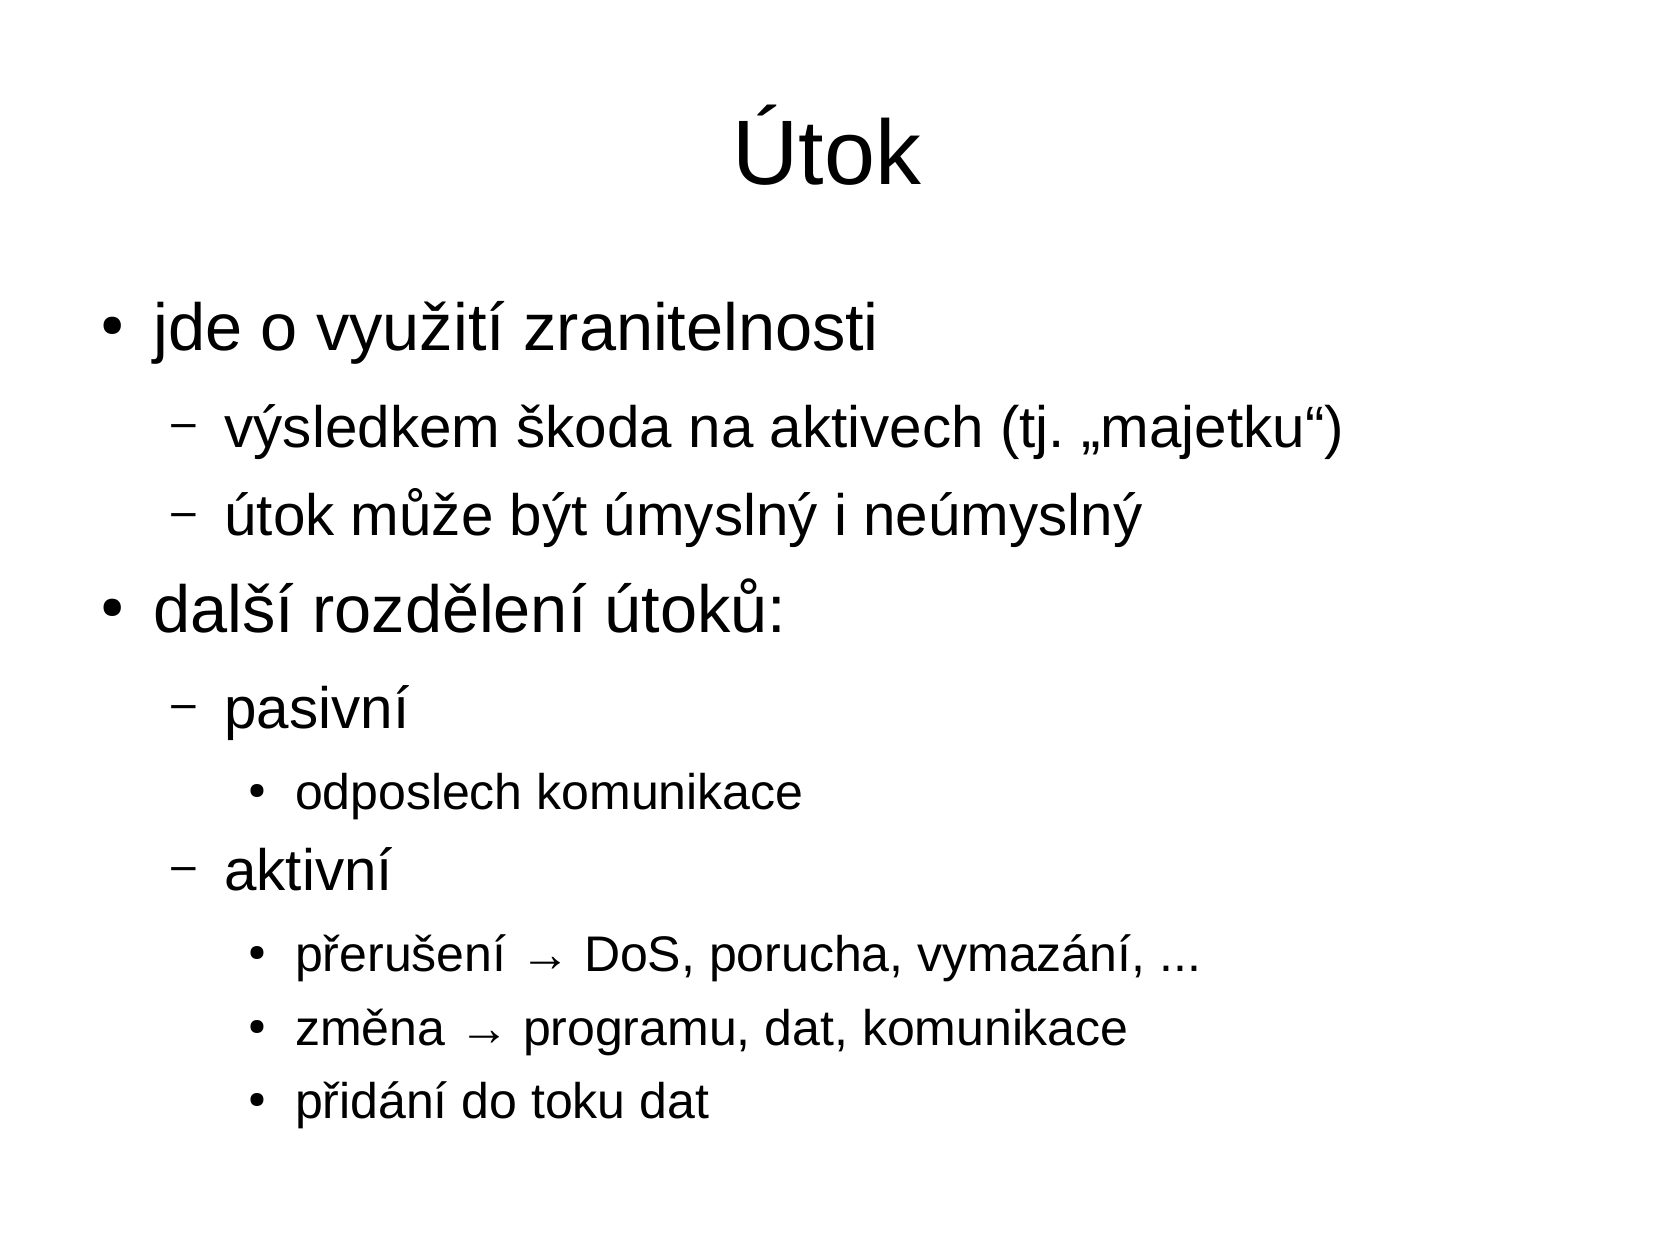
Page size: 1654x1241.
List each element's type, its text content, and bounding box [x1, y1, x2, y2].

title Útok [82, 56, 1571, 250]
list jde o využití zranitelnosti výsledkem škoda na aktivech (tj. „majetku“) útok může být úmyslný i neúmyslný další rozdělení útoků: pasivní odposlech komunikace aktivní přerušení → DoS, porucha, vymazání, ... změna → programu, dat, komunikace přidání do toku dat [82, 290, 1571, 1130]
